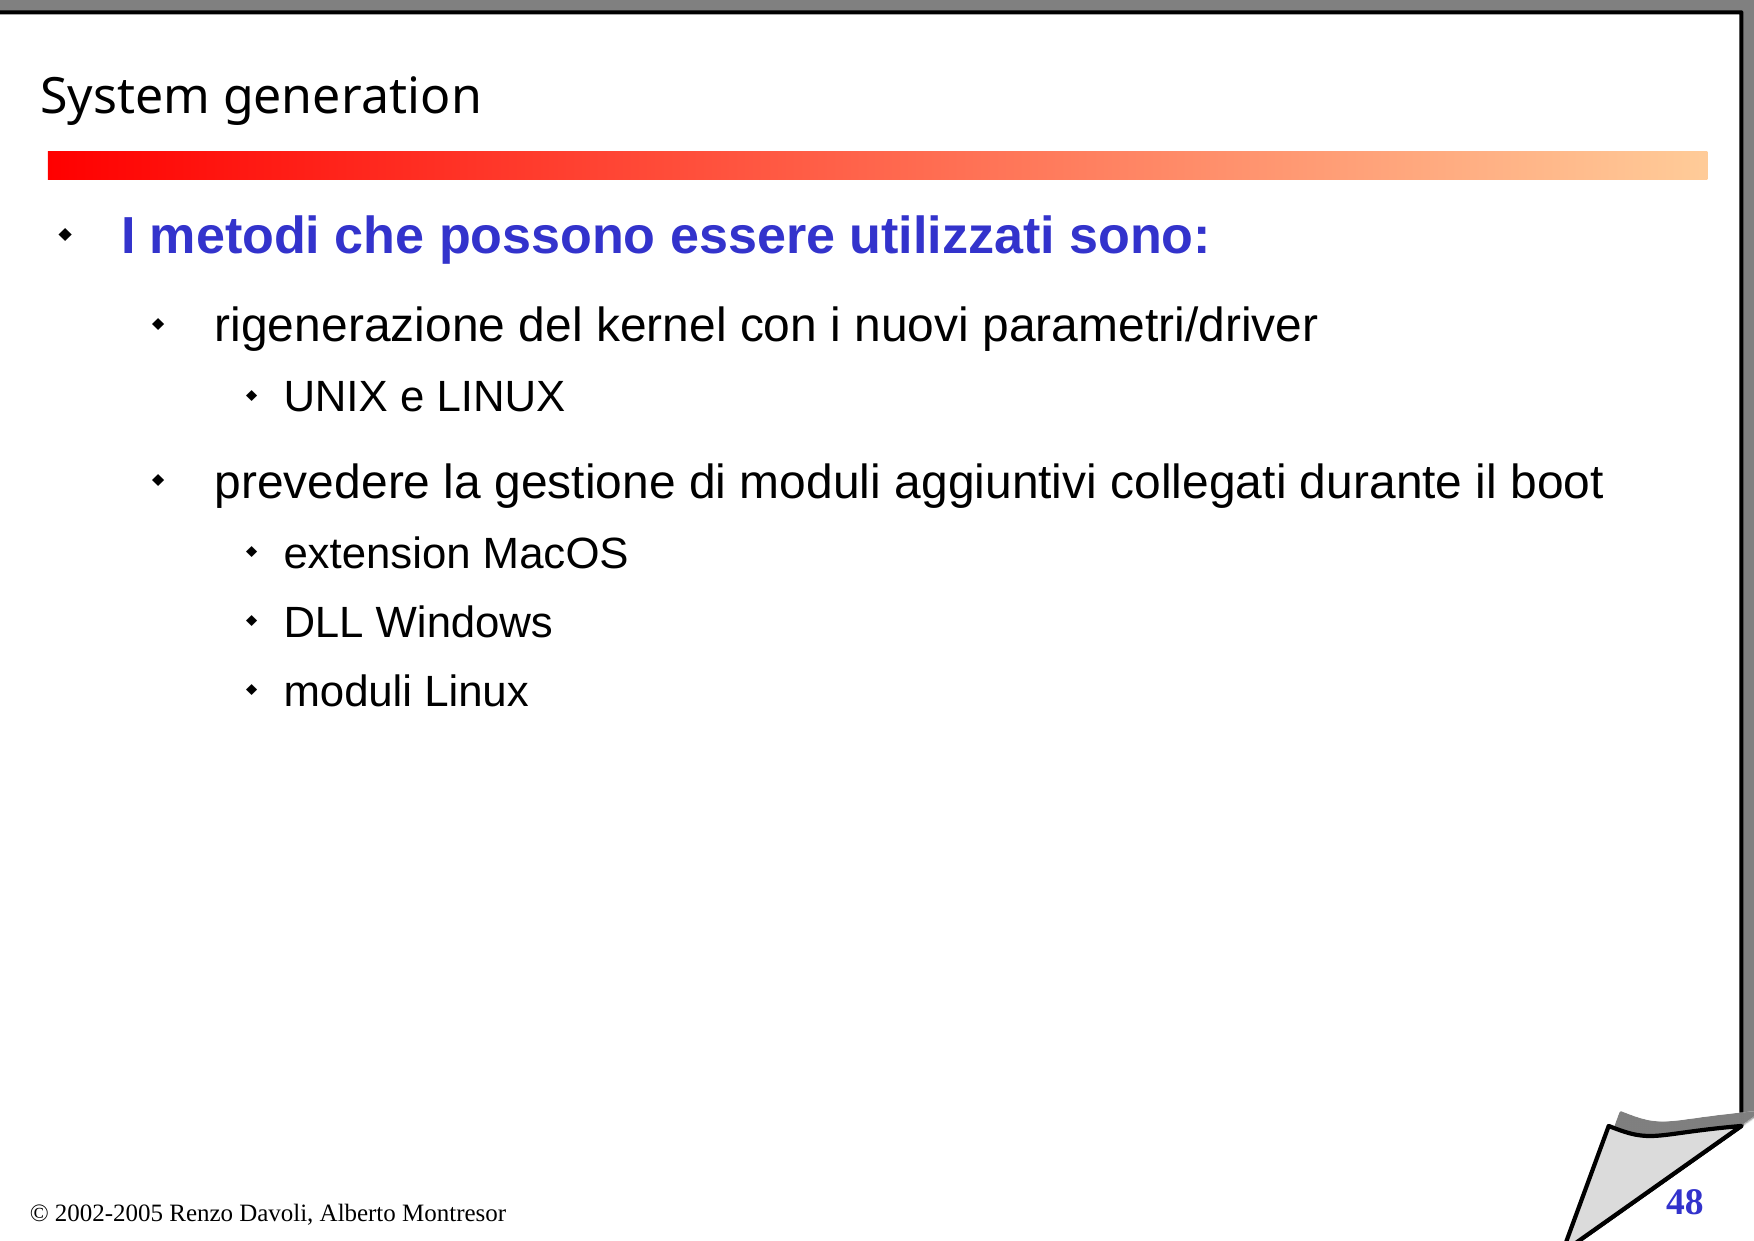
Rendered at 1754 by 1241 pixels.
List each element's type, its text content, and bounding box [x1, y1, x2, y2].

title System generation [40, 49, 1714, 144]
list I metodi che possono essere utilizzati sono: rigenerazione del kernel con i nuovi parametri/driver UNIX e LINUX prevedere la gestione di moduli aggiuntivi collegati durante il boot extension MacOS DLL Windows moduli Linux [58, 206, 1696, 815]
